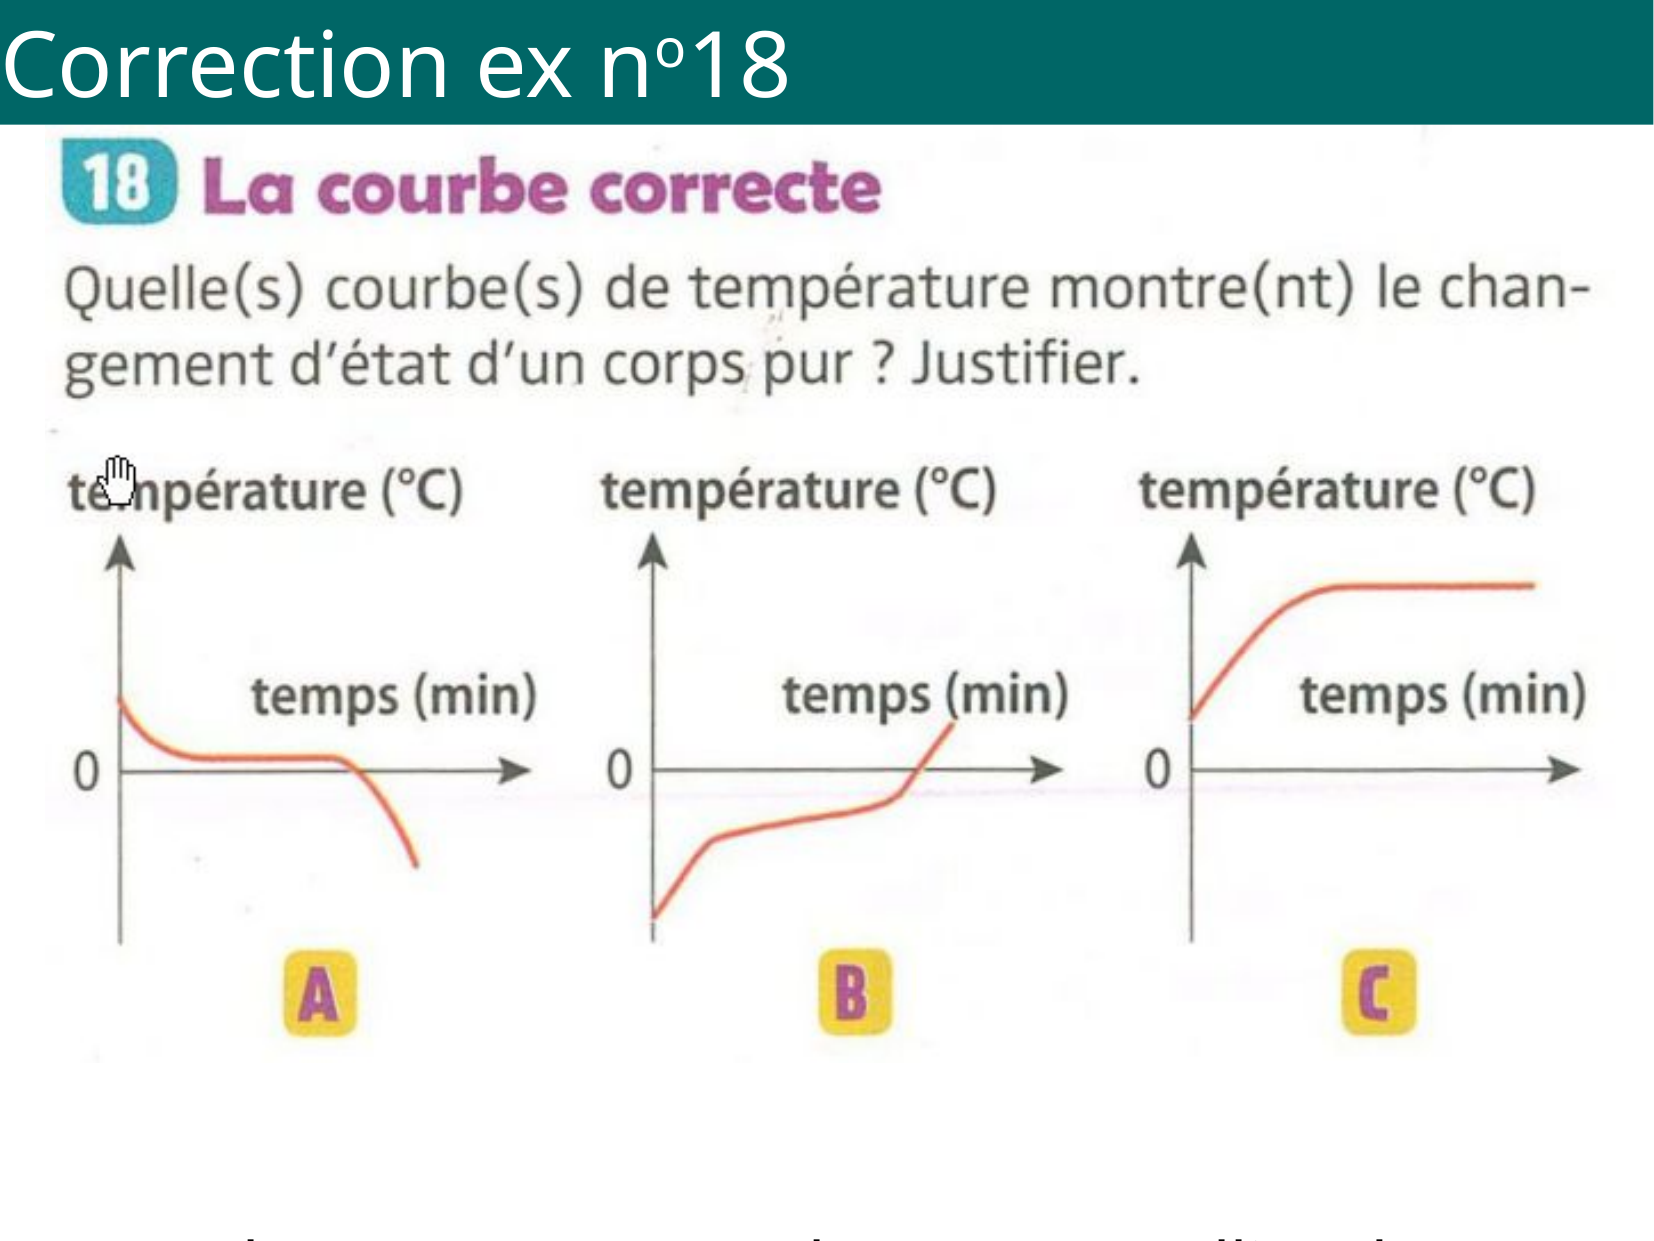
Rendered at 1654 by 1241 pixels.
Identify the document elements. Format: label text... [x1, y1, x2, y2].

title Correction ex no18 [0, 10, 1654, 114]
subtitle La courbe A et C, car on observe un pallier de température. [11, 129, 1642, 1229]
picture [45, 125, 1618, 1063]
